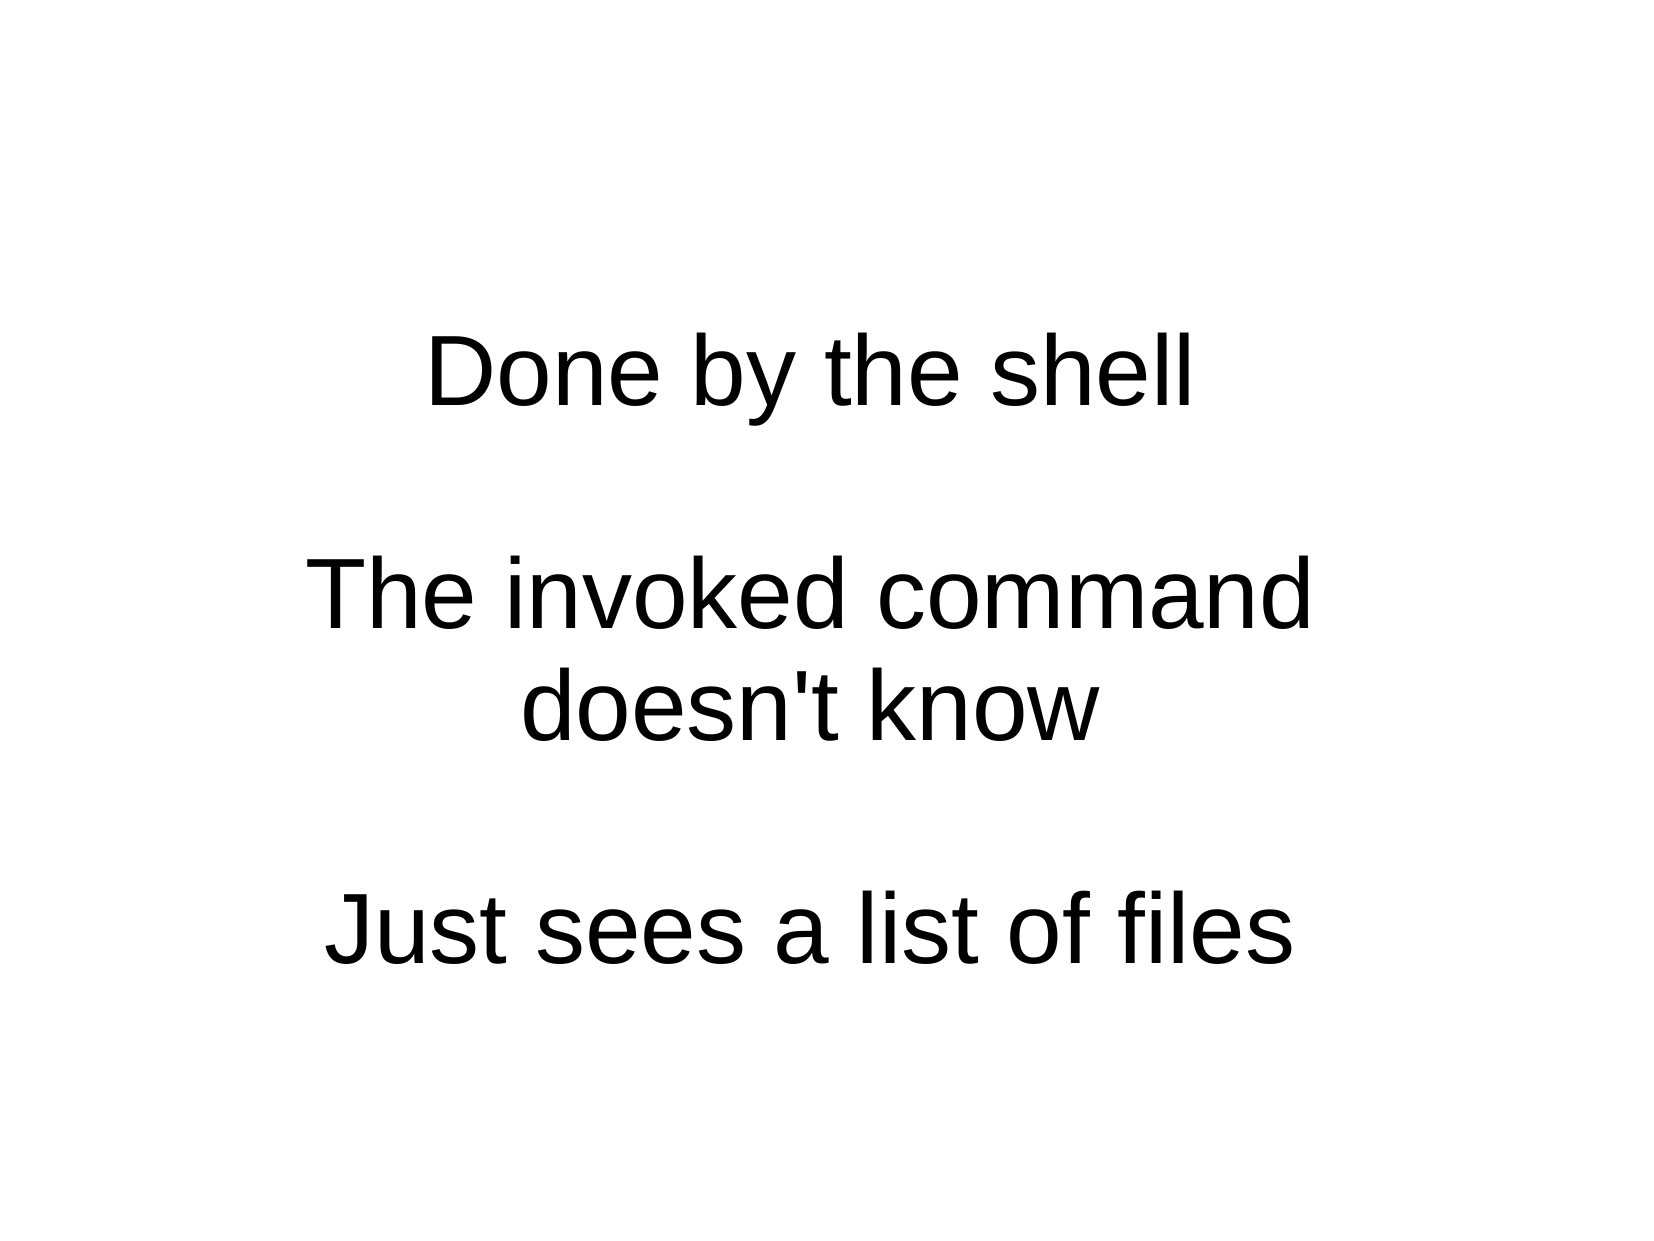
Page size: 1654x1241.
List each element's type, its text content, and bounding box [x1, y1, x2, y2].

text_box Done by the shell The invoked command doesn't know Just sees a list of files [82, 290, 1538, 1010]
